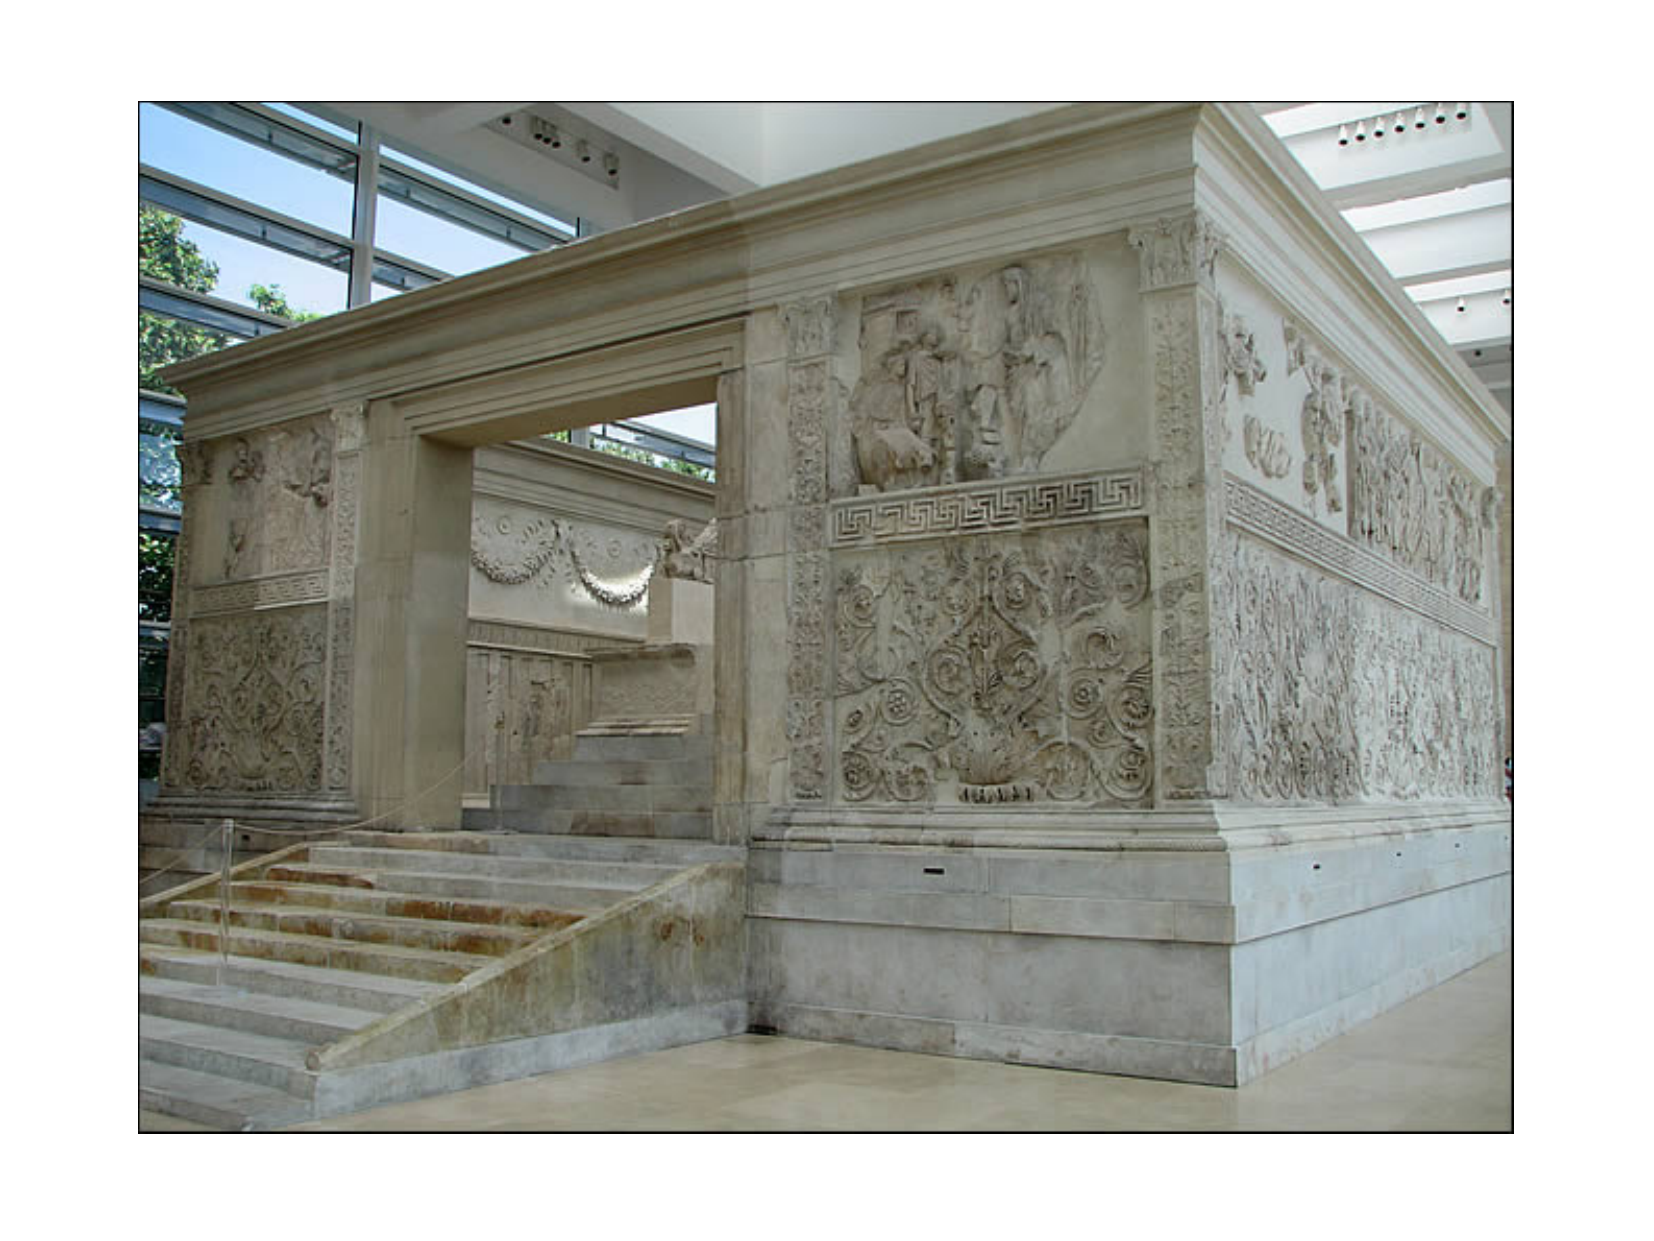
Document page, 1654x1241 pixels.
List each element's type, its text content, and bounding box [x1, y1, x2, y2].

title L'Ara Pacis [82, 49, 1571, 257]
picture [138, 101, 1514, 1134]
